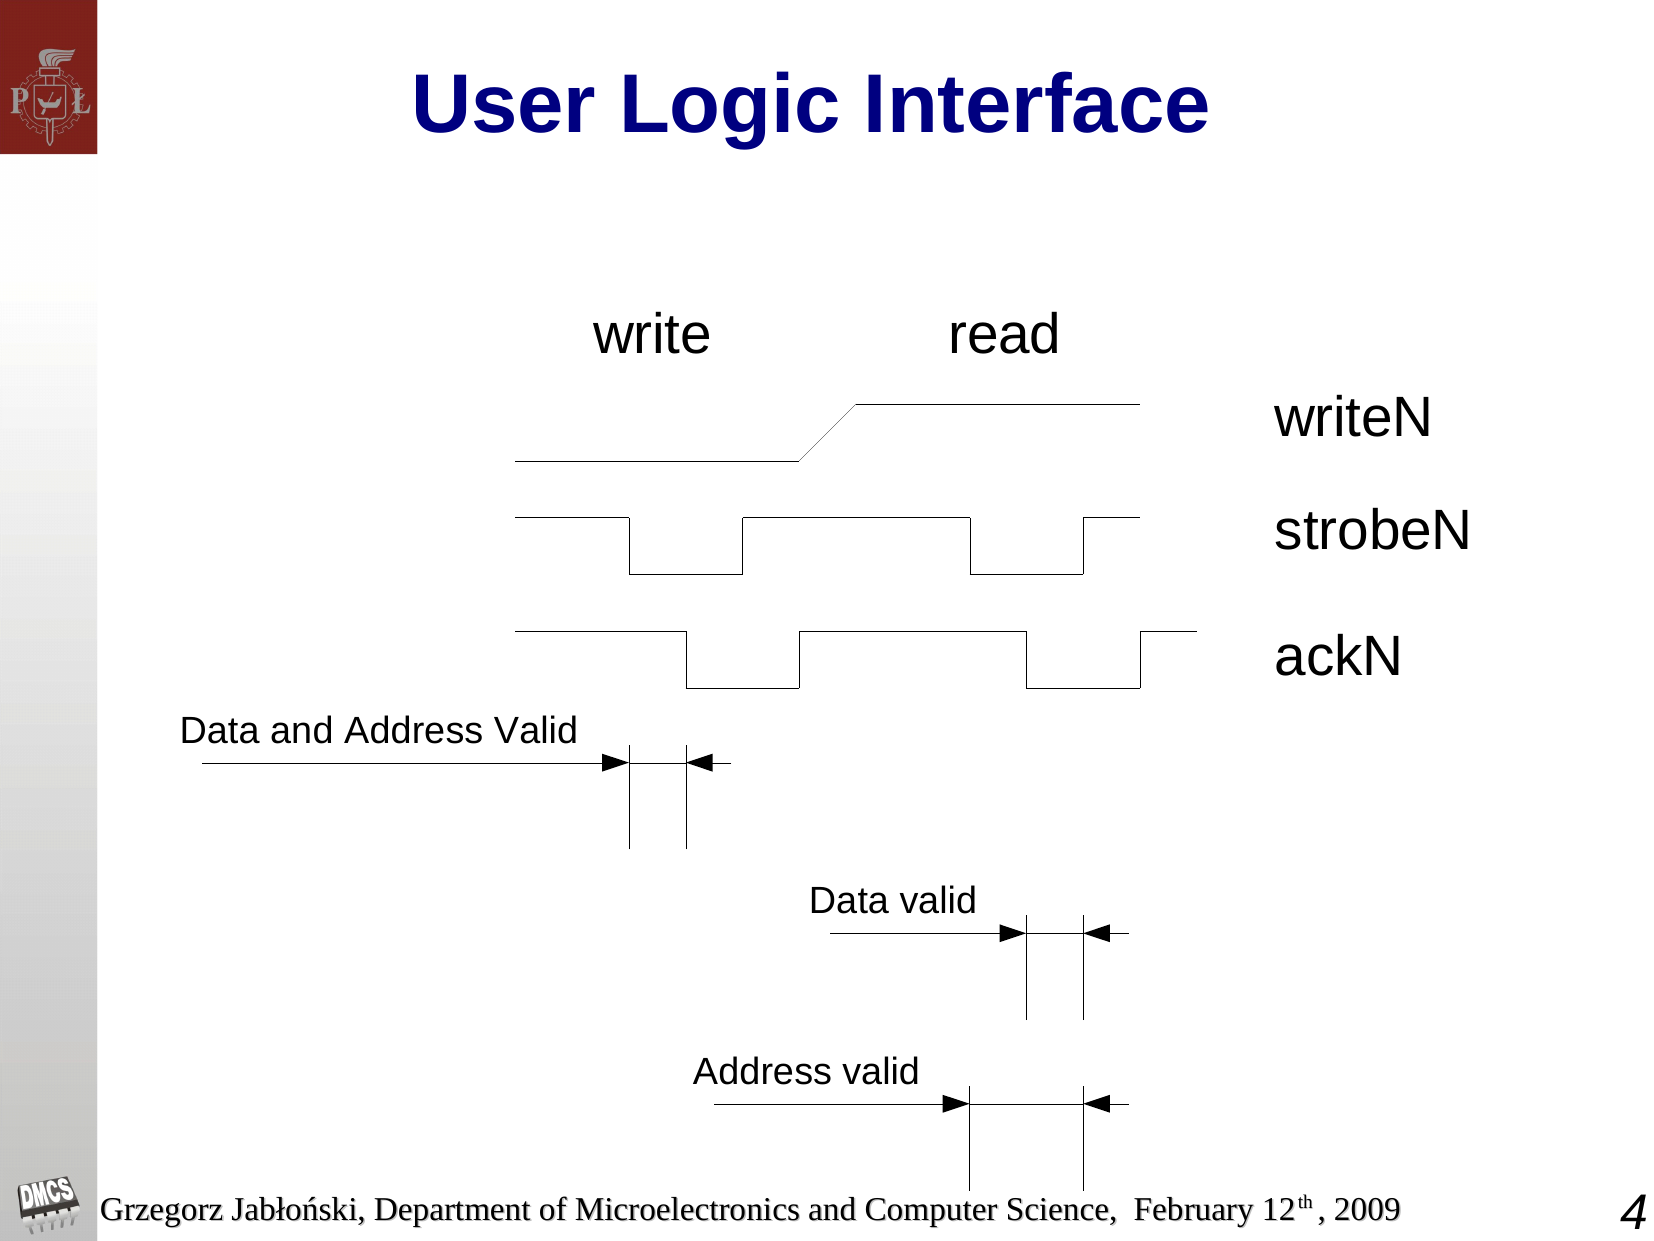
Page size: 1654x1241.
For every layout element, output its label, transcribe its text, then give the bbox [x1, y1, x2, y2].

title User Logic Interface [98, 0, 1525, 208]
picture [179, 290, 1500, 1207]
